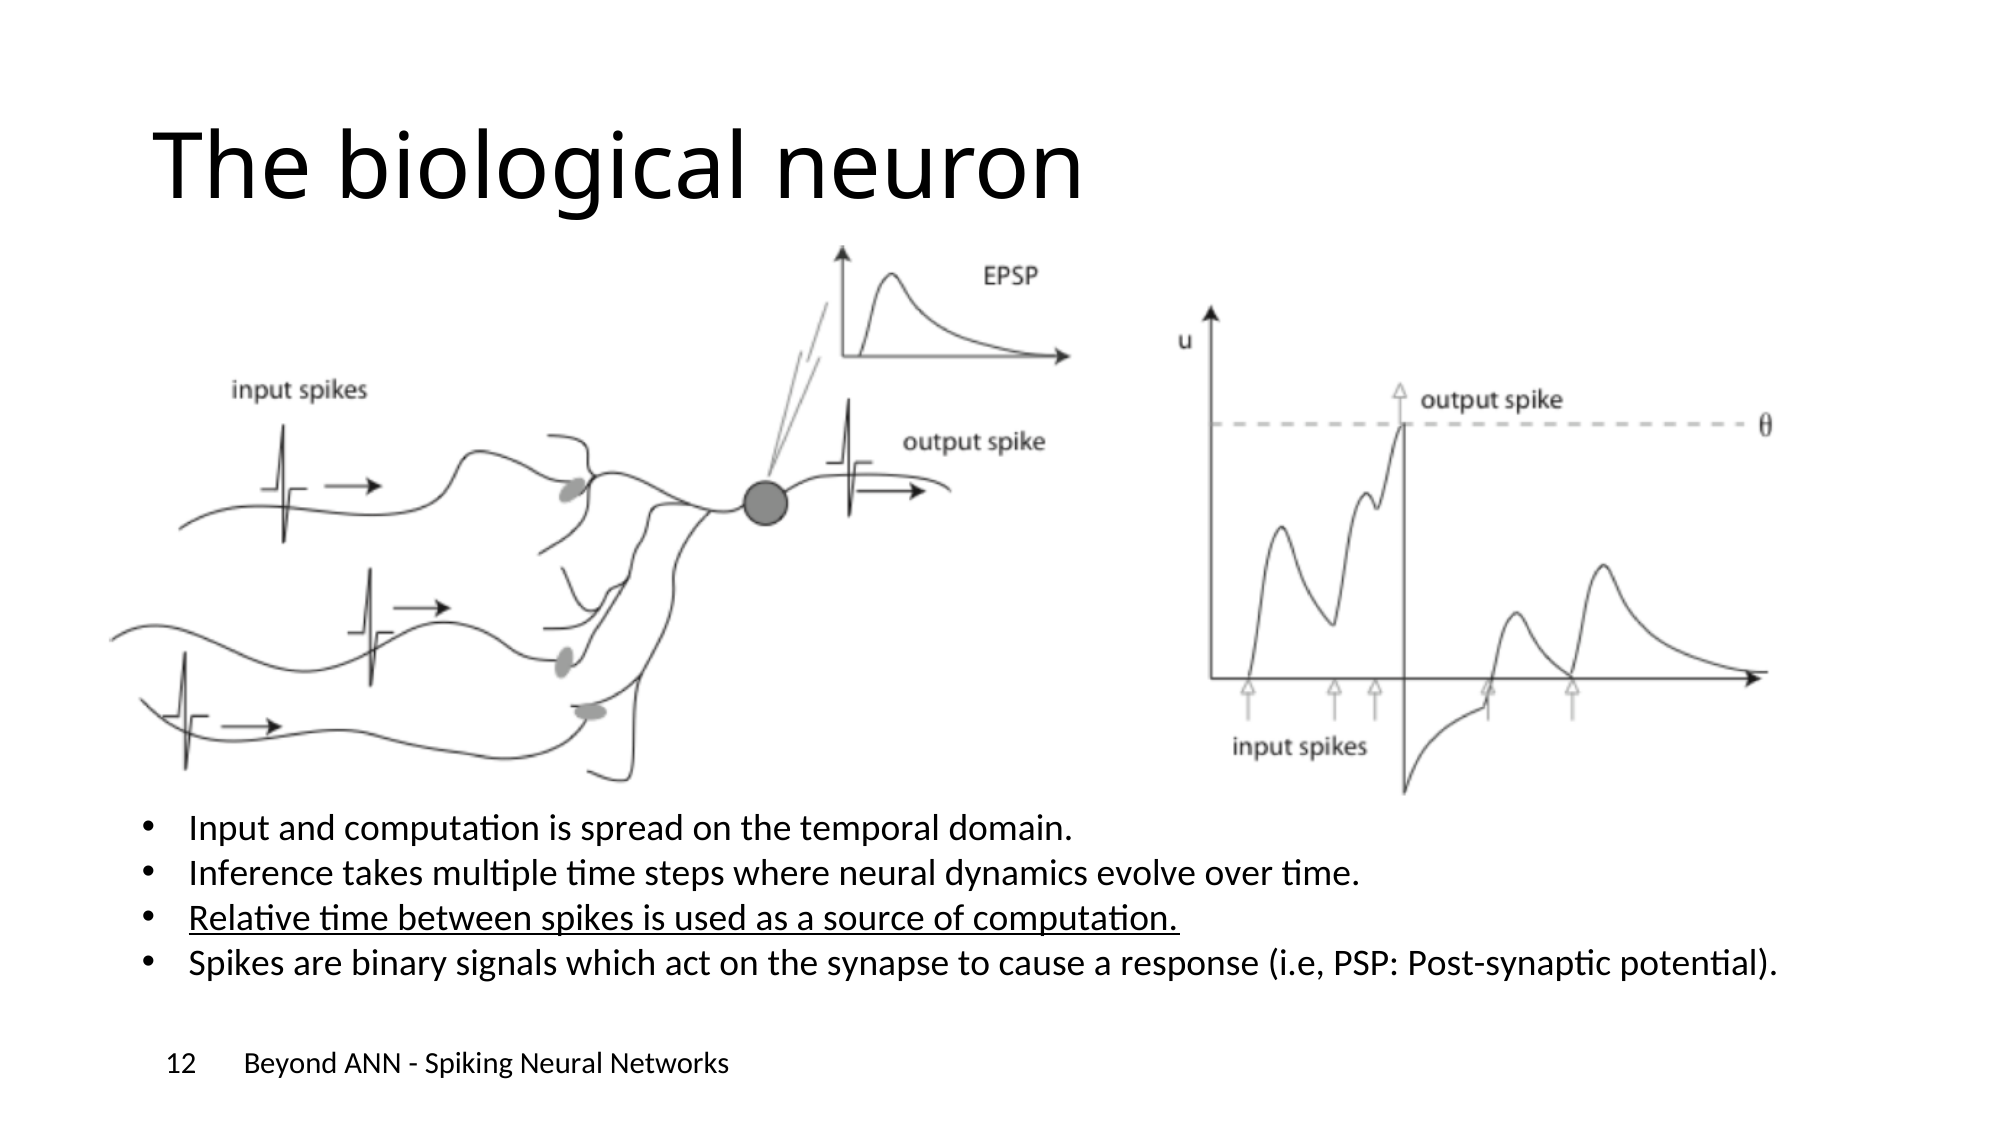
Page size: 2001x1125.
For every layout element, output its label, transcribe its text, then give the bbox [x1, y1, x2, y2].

picture [102, 231, 1785, 803]
text_box [0, 999, 244, 1125]
title The biological neuron [137, 59, 1863, 278]
text_box Beyond ANN - Spiking Neural Networks [243, 998, 1785, 1125]
text_box Input and computation is spread on the temporal domain. Inference takes multiple time steps where neural dynamics evolve over time. Relative time between spikes is used as a source of computation. Spikes are binary signals which act on the synapse to cause a response (i.e, PSP: Post-synaptic potential). [121, 792, 1863, 995]
